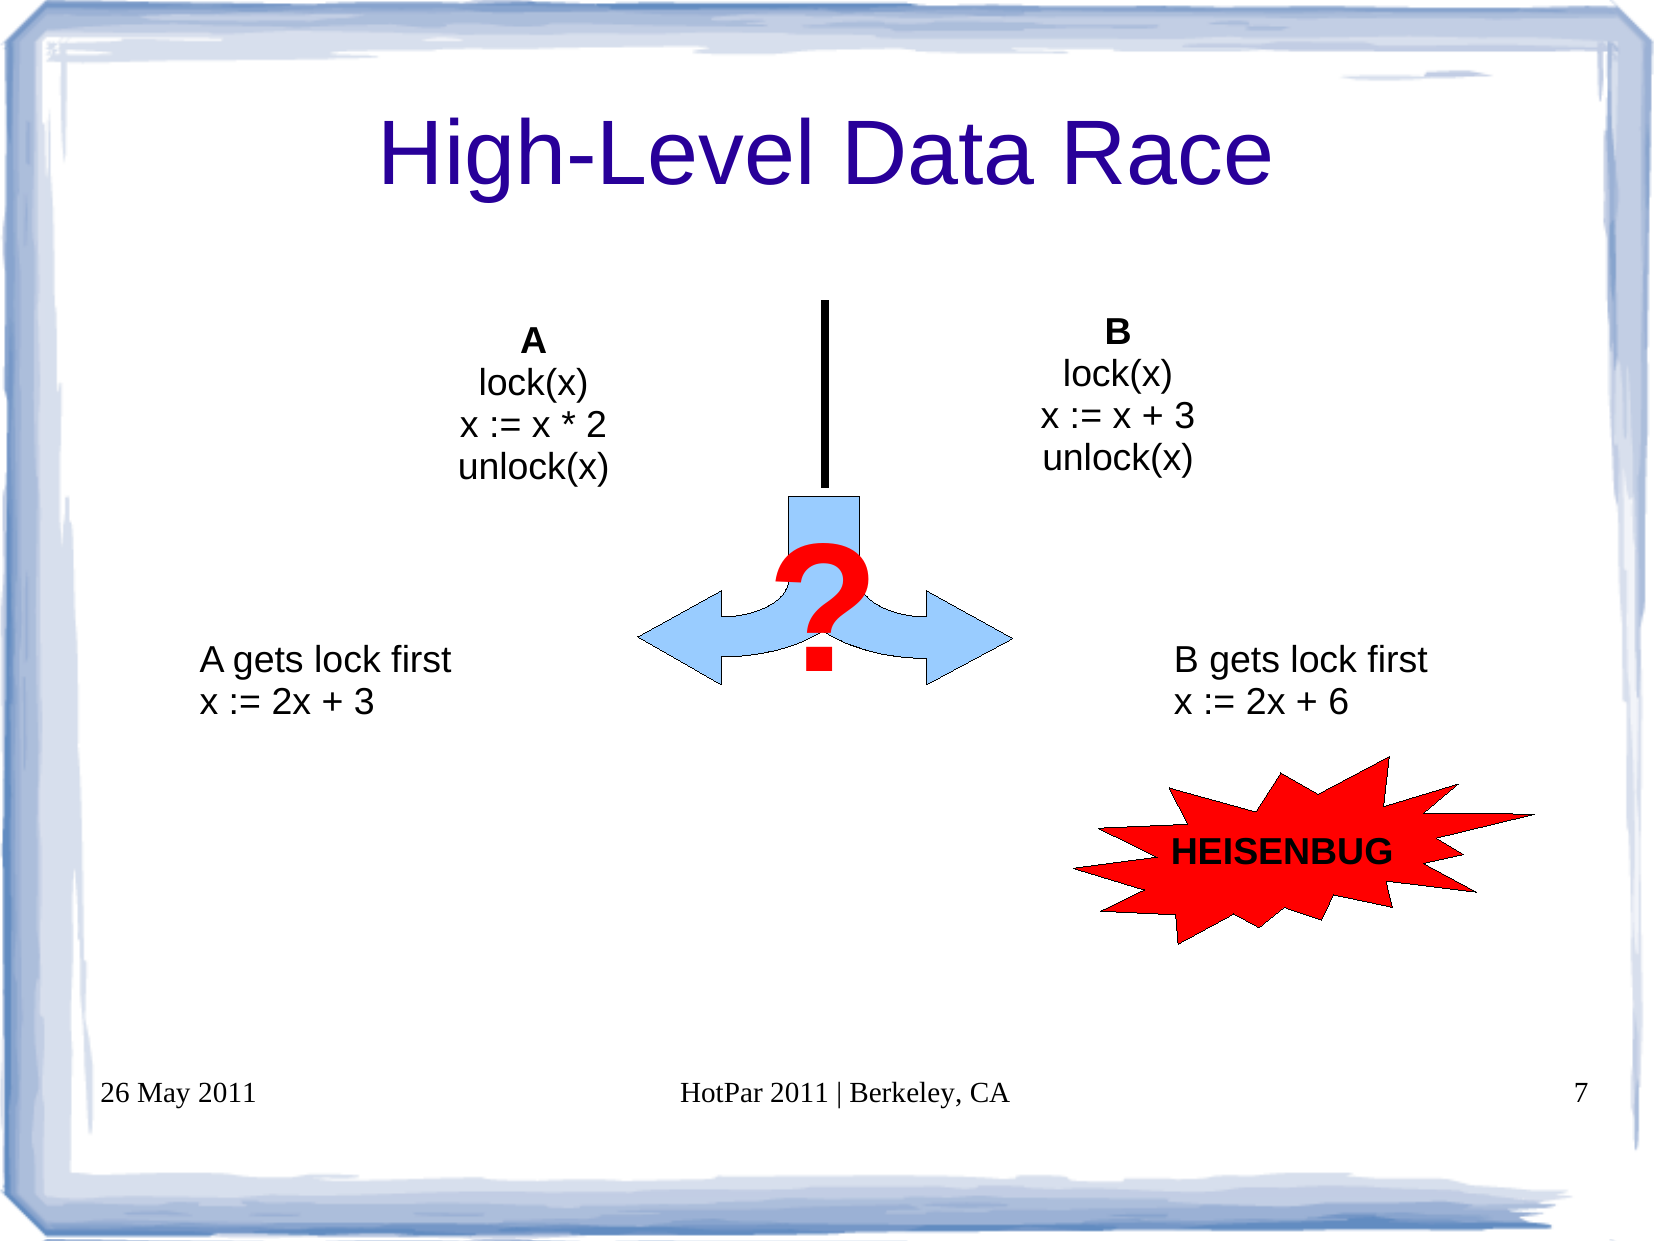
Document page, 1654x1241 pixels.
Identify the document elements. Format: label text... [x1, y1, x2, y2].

text_box B lock(x) x := x + 3 unlock(x) [836, 302, 1400, 486]
text_box HEISENBUG [1073, 756, 1535, 945]
title High-Level Data Race [82, 49, 1571, 257]
text_box [918, 590, 1013, 685]
text_box ? [730, 497, 918, 718]
text_box A lock(x) x := x * 2 unlock(x) [252, 311, 815, 495]
text_box A gets lock first x := 2x + 3 [184, 630, 556, 772]
picture [0, 0, 1654, 1241]
text_box B gets lock first x := 2x + 6 [1159, 630, 1530, 772]
text_box [637, 590, 730, 685]
